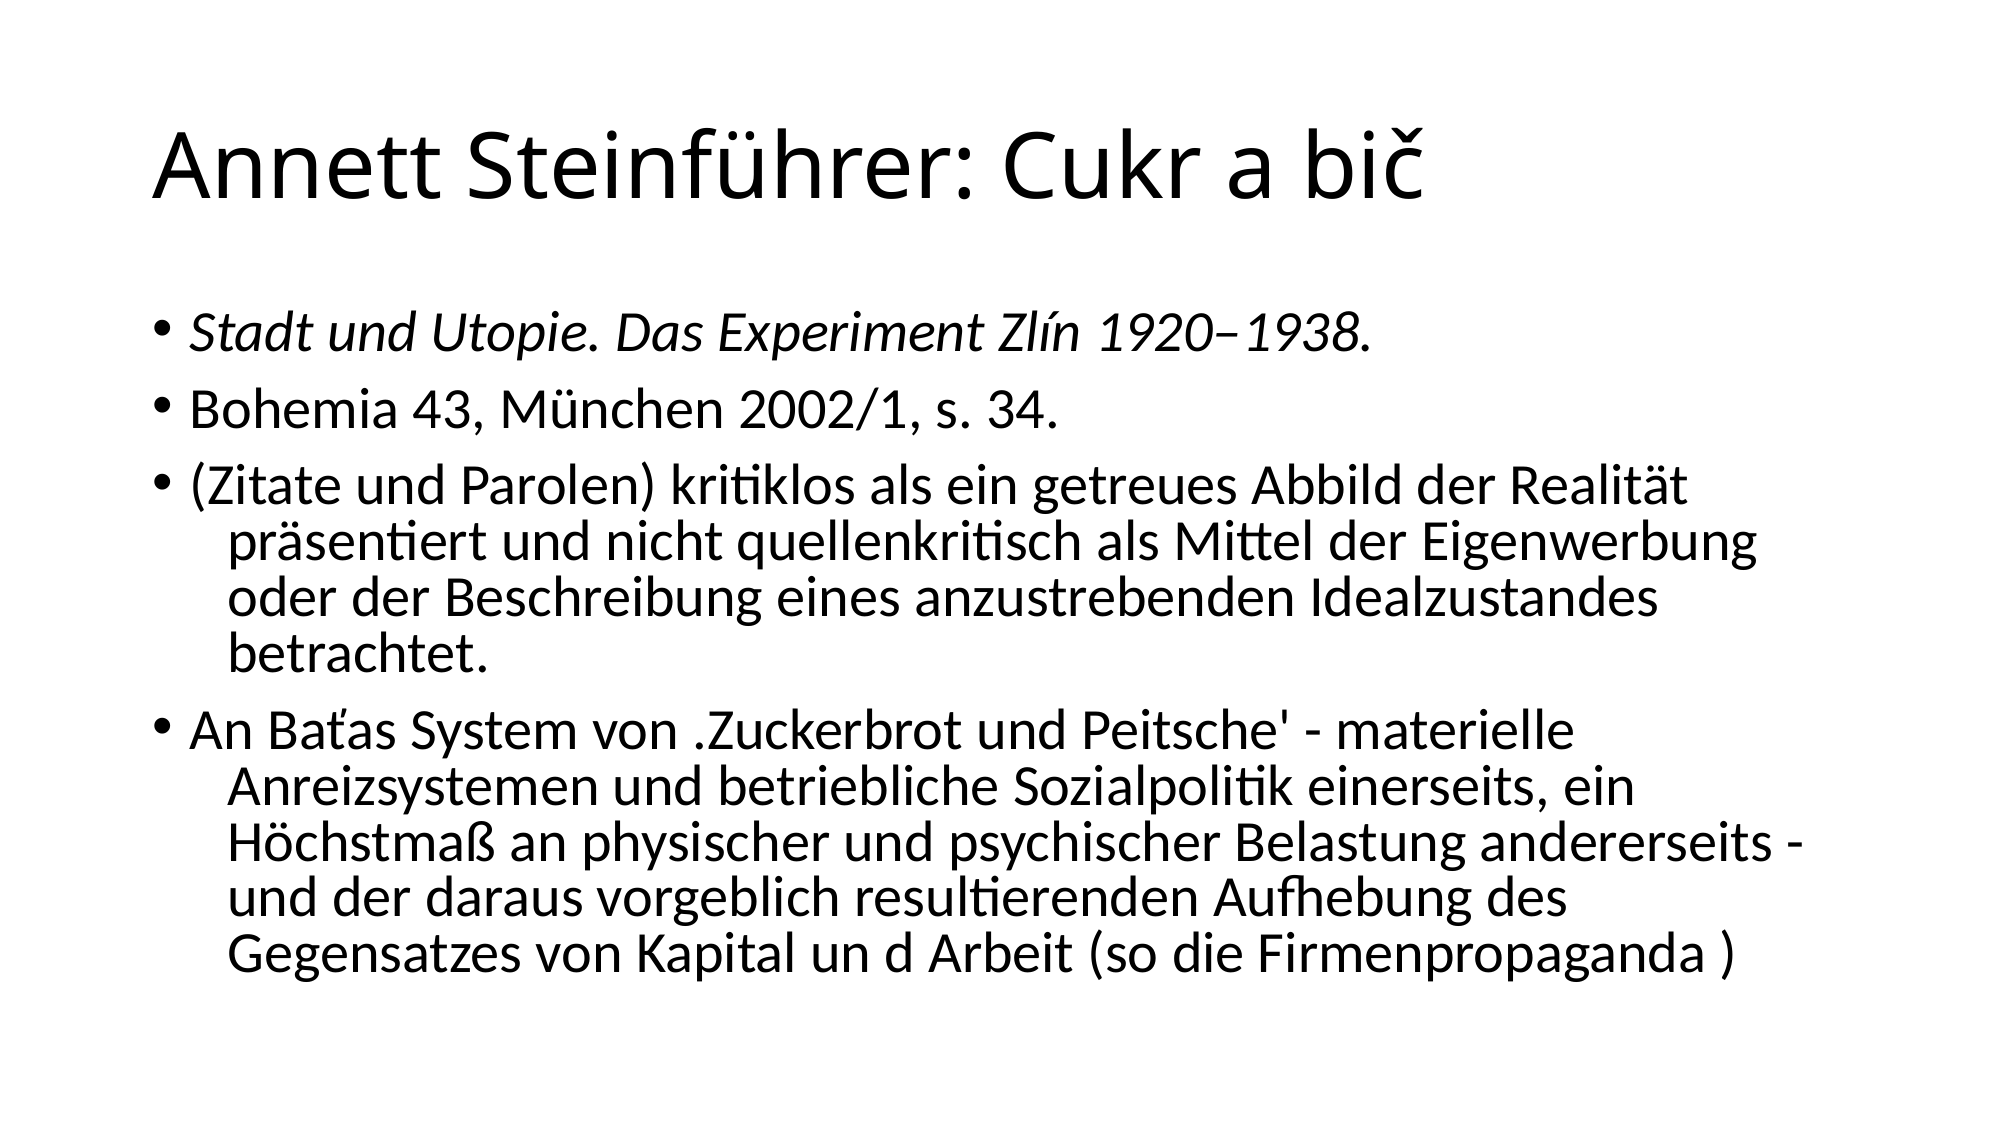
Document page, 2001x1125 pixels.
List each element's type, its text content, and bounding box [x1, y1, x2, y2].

title Annett Steinführer: Cukr a bič [137, 59, 1863, 278]
list Stadt und Utopie. Das Experiment Zlín 1920–1938. Bohemia 43, München 2002/1, s. 34. (Zitate und Parolen) kritiklos als ein getreues Abbild der Realität präsentiert und nicht quellenkritisch als Mittel der Eigenwerbung oder der Beschreibung eines anzustrebenden Idealzustandes betrachtet. An Baťas System von .Zuckerbrot und Peitsche' - materielle Anreizsystemen und betriebliche Sozialpolitik einerseits, ein Höchstmaß an physischer und psychischer Belastung andererseits - und der daraus vorgeblich resultierenden Aufhebung des Gegensatzes von Kapital un d Arbeit (so die Firmenpropaganda ) [137, 299, 1863, 1014]
